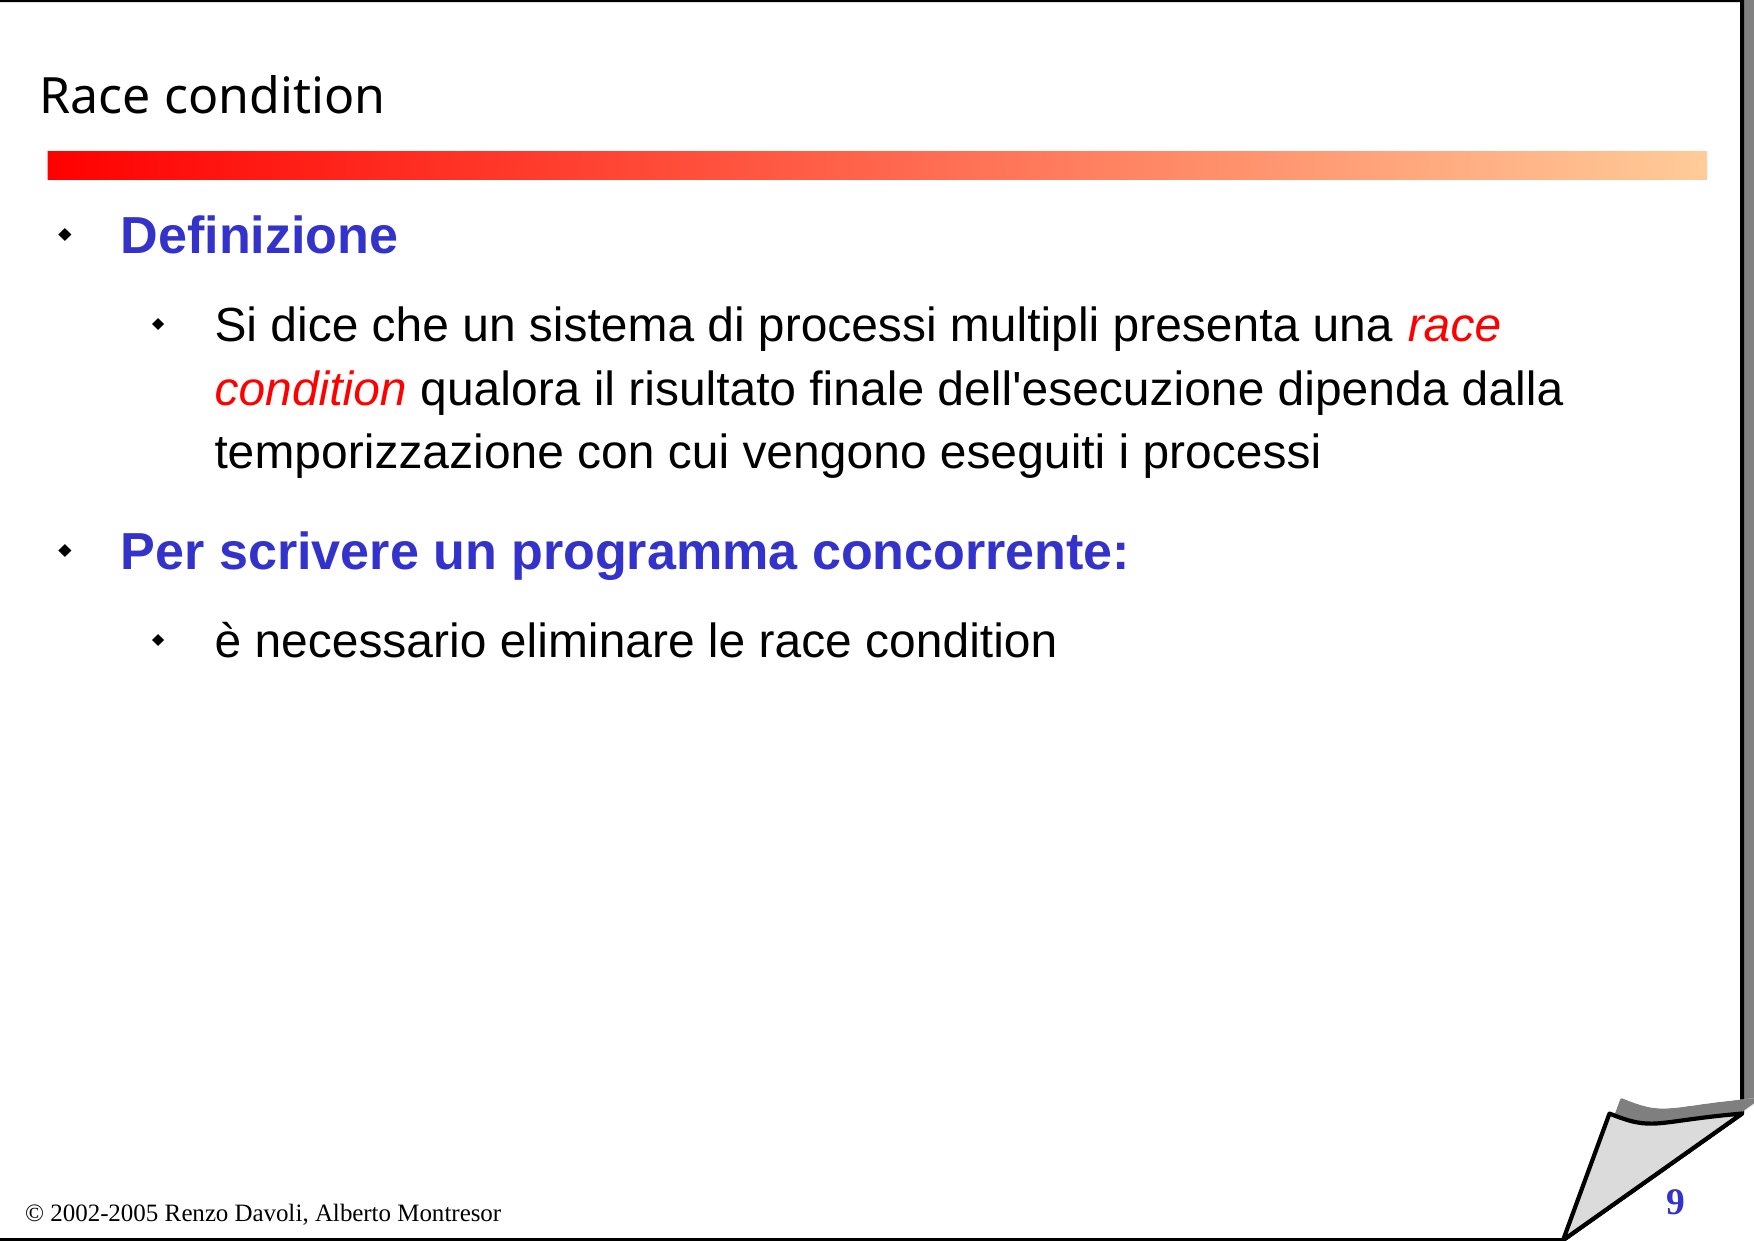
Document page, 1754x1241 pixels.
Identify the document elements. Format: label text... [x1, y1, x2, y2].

title Race condition [39, 49, 1713, 144]
list Definizione Si dice che un sistema di processi multipli presenta una race condition qualora il risultato finale dell'esecuzione dipenda dalla temporizzazione con cui vengono eseguiti i processi Per scrivere un programma concorrente: è necessario eliminare le race condition [58, 206, 1696, 815]
